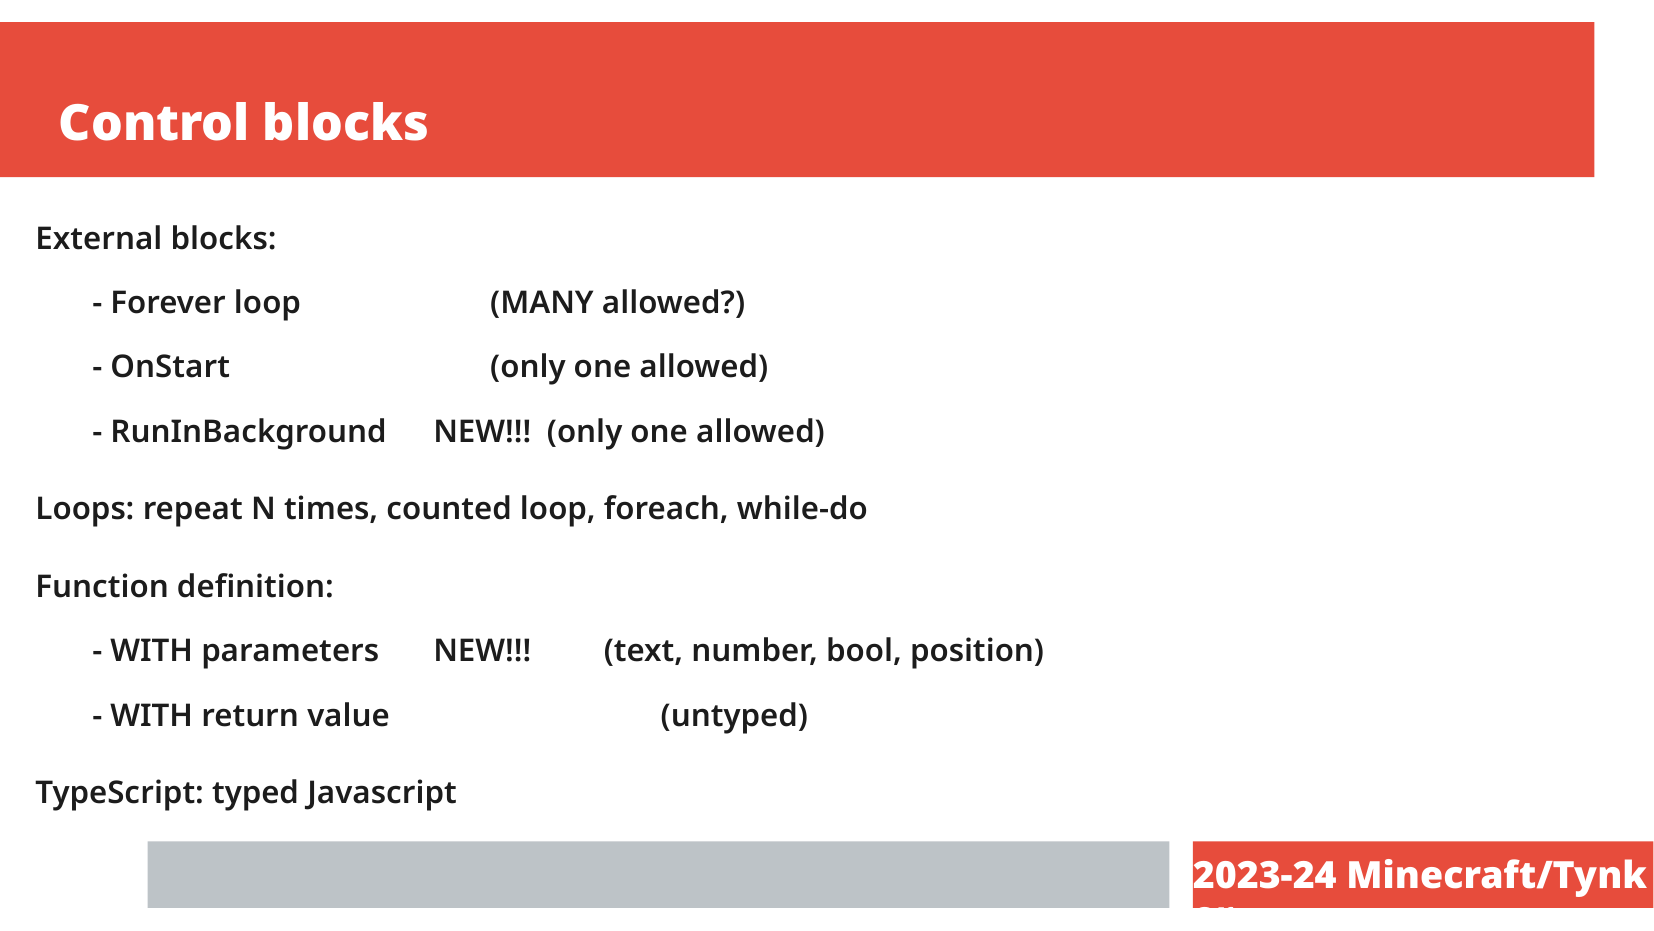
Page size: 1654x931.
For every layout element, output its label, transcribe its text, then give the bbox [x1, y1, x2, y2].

title Control blocks [59, 44, 1595, 156]
list External blocks: - Forever loop (MANY allowed?) - OnStart (only one allowed) - RunInBackground NEW!!! (only one allowed) Loops: repeat N times, counted loop, foreach, while-do Function definition: - WITH parameters NEW!!! (text, number, bool, position) - WITH return value (untyped) TypeScript: typed Javascript [35, 194, 1619, 820]
